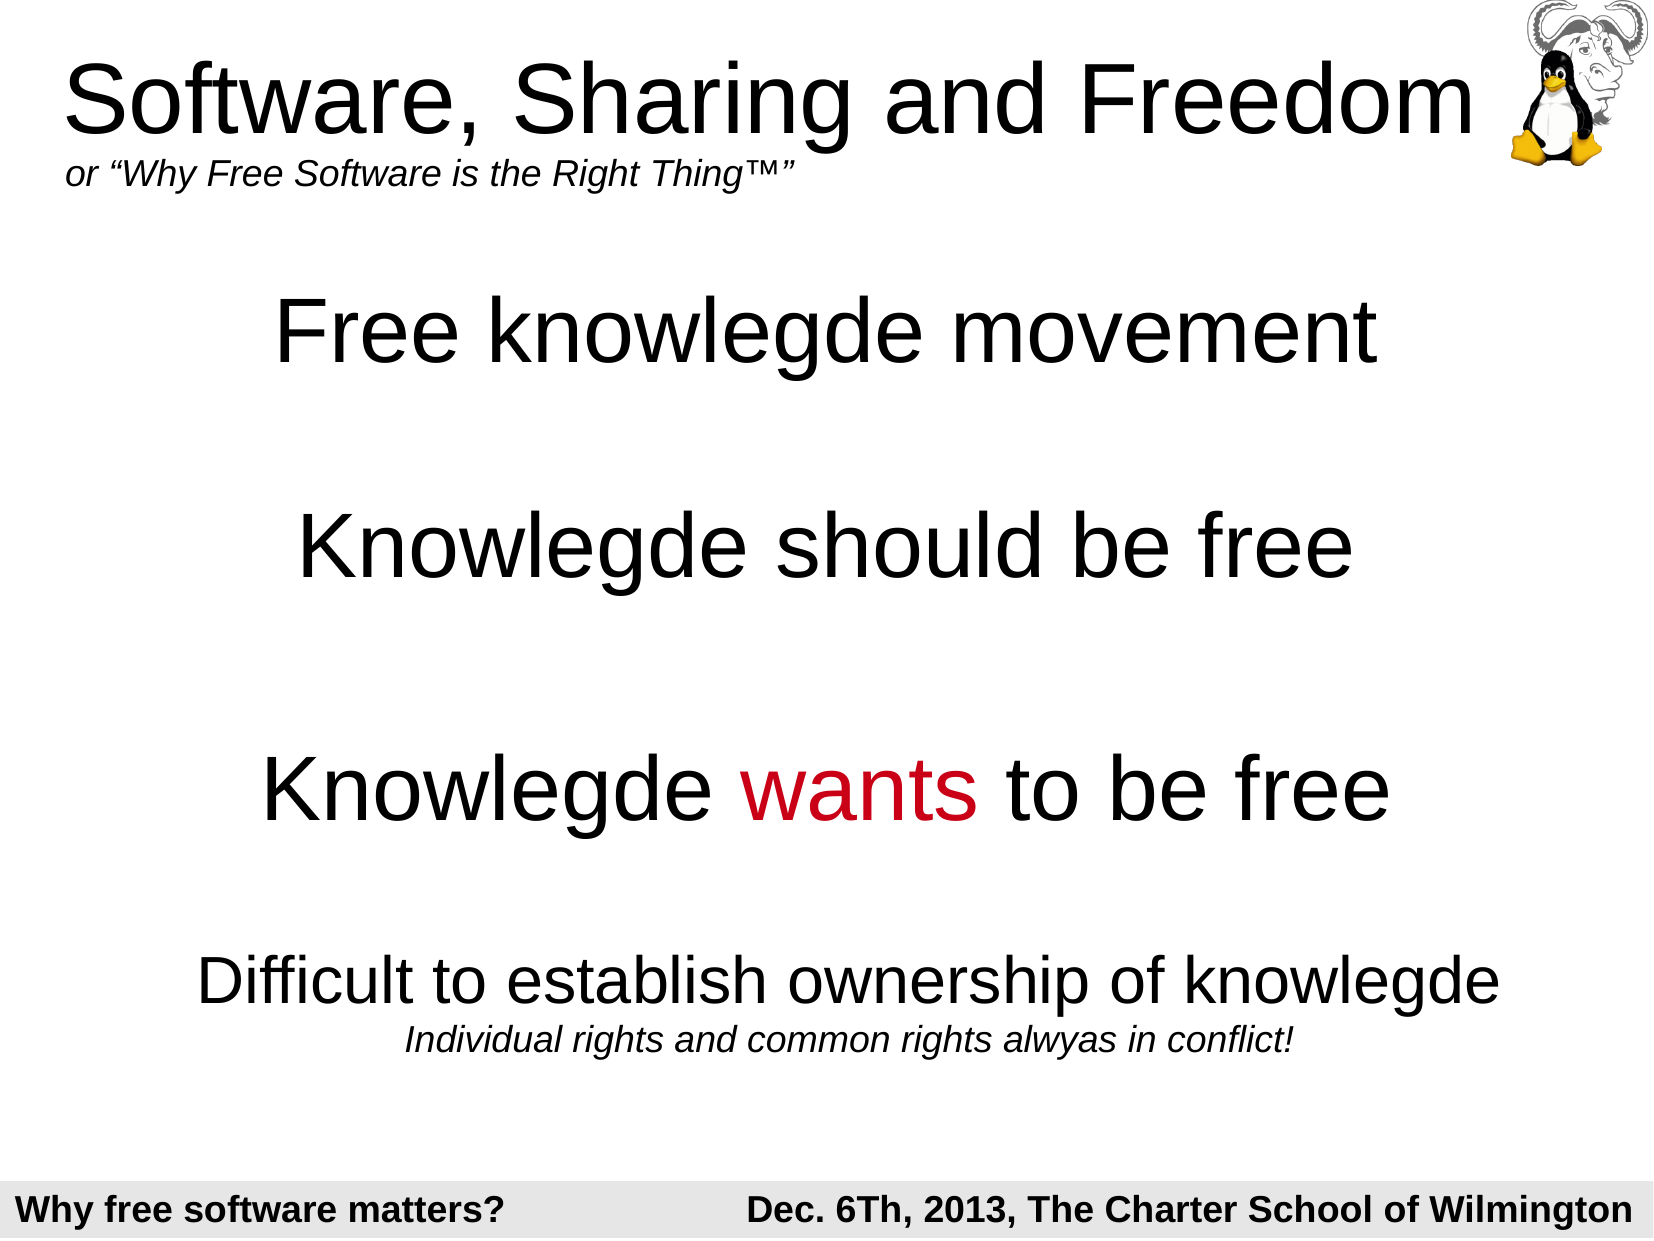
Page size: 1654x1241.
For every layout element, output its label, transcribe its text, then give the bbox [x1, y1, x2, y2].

text_box Free knowlegde movement [258, 272, 1396, 391]
text_box Why free software matters? Dec. 6Th, 2013, The Charter School of Wilmington [0, 1181, 1654, 1238]
text_box Knowlegde wants to be free [118, 727, 1536, 851]
text_box Software, Sharing and Freedom [47, 35, 1501, 163]
text_box Difficult to establish ownership of knowlegde Individual rights and common rights alwyas in conflict! [178, 933, 1525, 1071]
text_box or “Why Free Software is the Right Thing™” [47, 141, 945, 205]
picture [1511, 0, 1648, 166]
text_box Knowlegde should be free [118, 484, 1536, 608]
